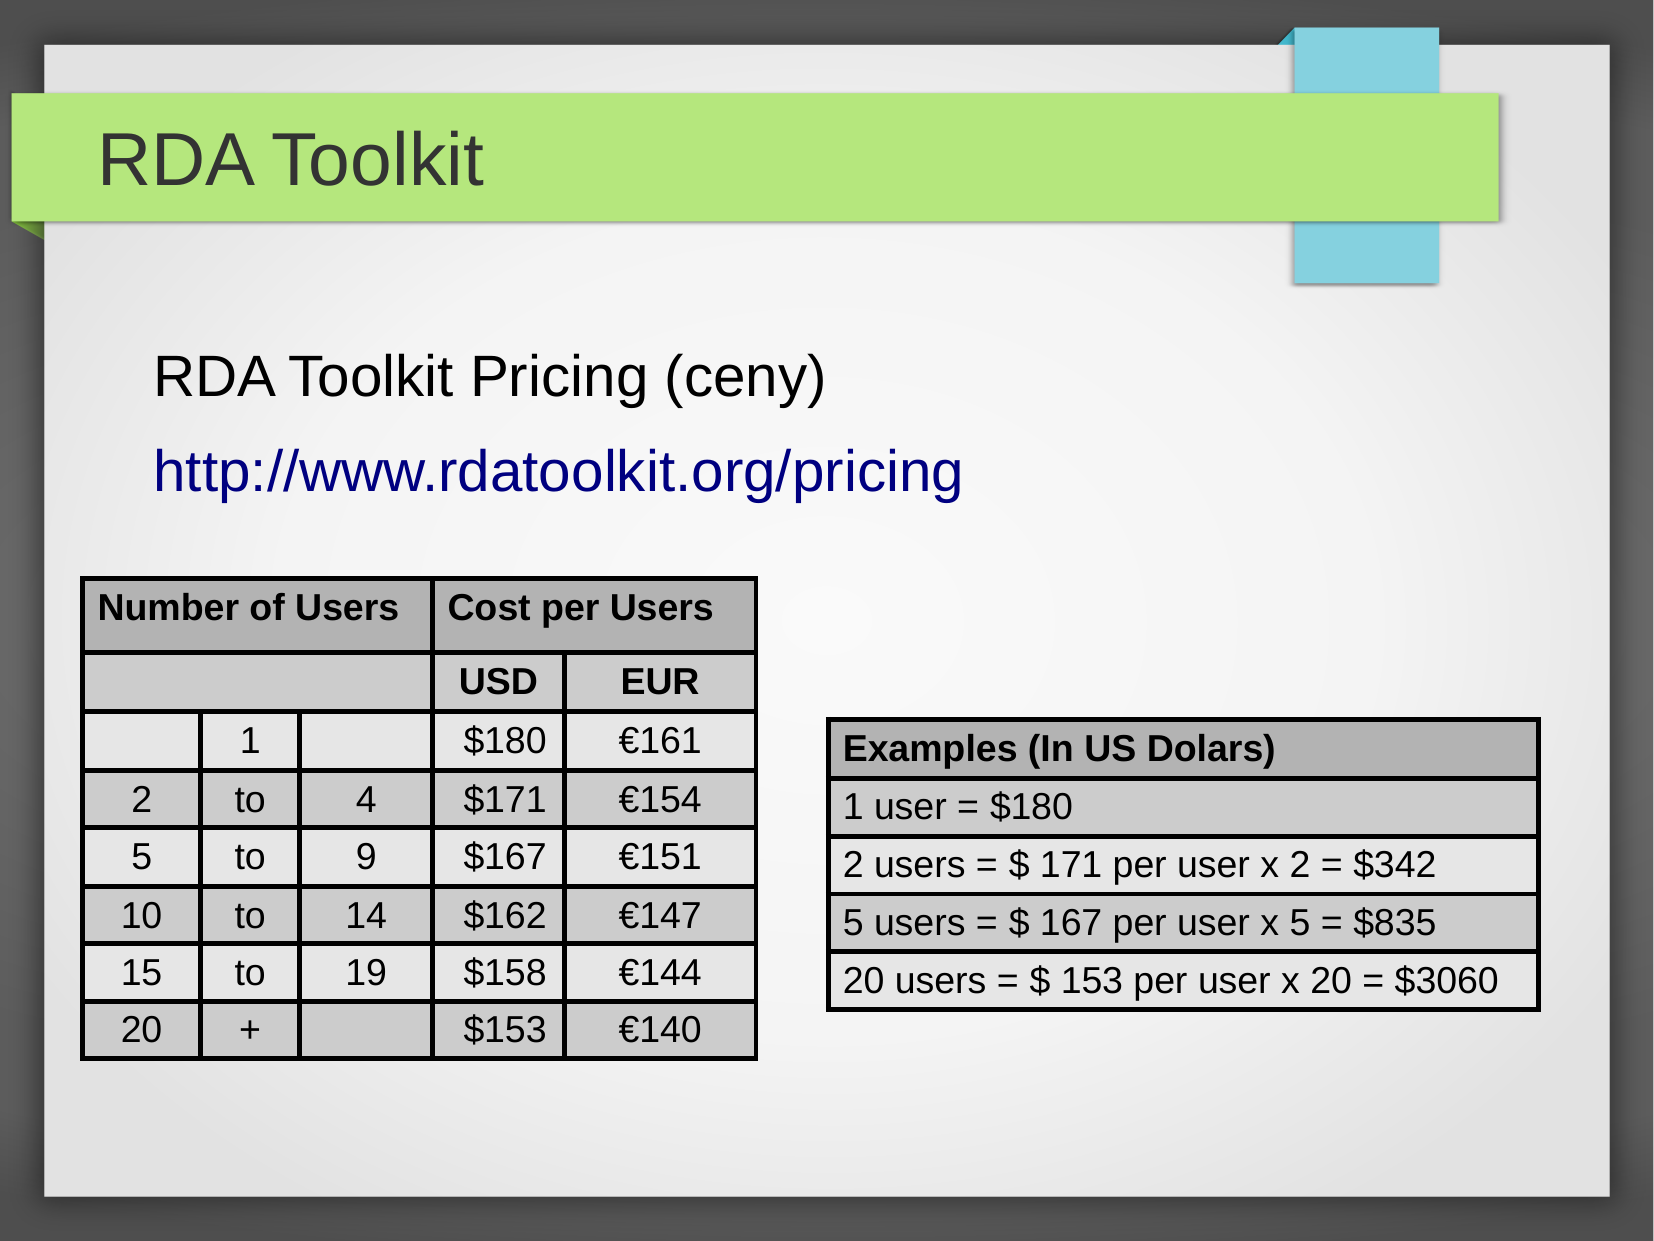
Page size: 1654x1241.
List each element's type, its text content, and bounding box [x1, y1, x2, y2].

table_cell to [203, 946, 297, 999]
table_cell $171 [435, 773, 562, 825]
table_cell USD [435, 655, 562, 709]
table_cell €161 [567, 714, 754, 768]
table_cell $162 [435, 889, 562, 941]
table_cell to [203, 889, 297, 941]
picture [0, 0, 1654, 1241]
table_cell 5 [85, 830, 198, 884]
table_cell 20 users = $ 153 per user x 20 = $3060 [831, 954, 1536, 1007]
table_cell €144 [567, 946, 754, 999]
table_cell $158 [435, 946, 562, 999]
table_cell 9 [302, 830, 430, 884]
table_cell €151 [567, 830, 754, 884]
table_cell 19 [302, 946, 430, 999]
table_cell €147 [567, 889, 754, 941]
table_header Number of Users [85, 581, 430, 650]
table_cell [85, 714, 198, 768]
table_cell 2 users = $ 171 per user x 2 = $342 [831, 839, 1536, 892]
table_cell [302, 714, 430, 768]
list RDA Toolkit Pricing (ceny) http://www.rdatoolkit.org/pricing [82, 343, 1430, 556]
table_cell $153 [435, 1004, 562, 1056]
title RDA Toolkit [70, 106, 1229, 213]
table_cell 2 [85, 773, 198, 825]
table_cell to [203, 773, 297, 825]
table_cell 20 [85, 1004, 198, 1056]
table_cell [302, 1004, 430, 1056]
table_cell to [203, 830, 297, 884]
table_cell €140 [567, 1004, 754, 1056]
table_cell + [203, 1004, 297, 1056]
table_cell $167 [435, 830, 562, 884]
table_cell 4 [302, 773, 430, 825]
table_cell 10 [85, 889, 198, 941]
table_cell €154 [567, 773, 754, 825]
table_cell 5 users = $ 167 per user x 5 = $835 [831, 896, 1536, 949]
table_cell $180 [435, 714, 562, 768]
table_header Examples (In US Dolars) [831, 722, 1536, 776]
table_cell EUR [567, 655, 754, 709]
table_cell [85, 655, 430, 709]
table_cell 15 [85, 946, 198, 999]
table_cell 1 user = $180 [831, 781, 1536, 834]
table_cell 14 [302, 889, 430, 941]
table_header Cost per Users [435, 581, 754, 650]
table_cell 1 [203, 714, 297, 768]
